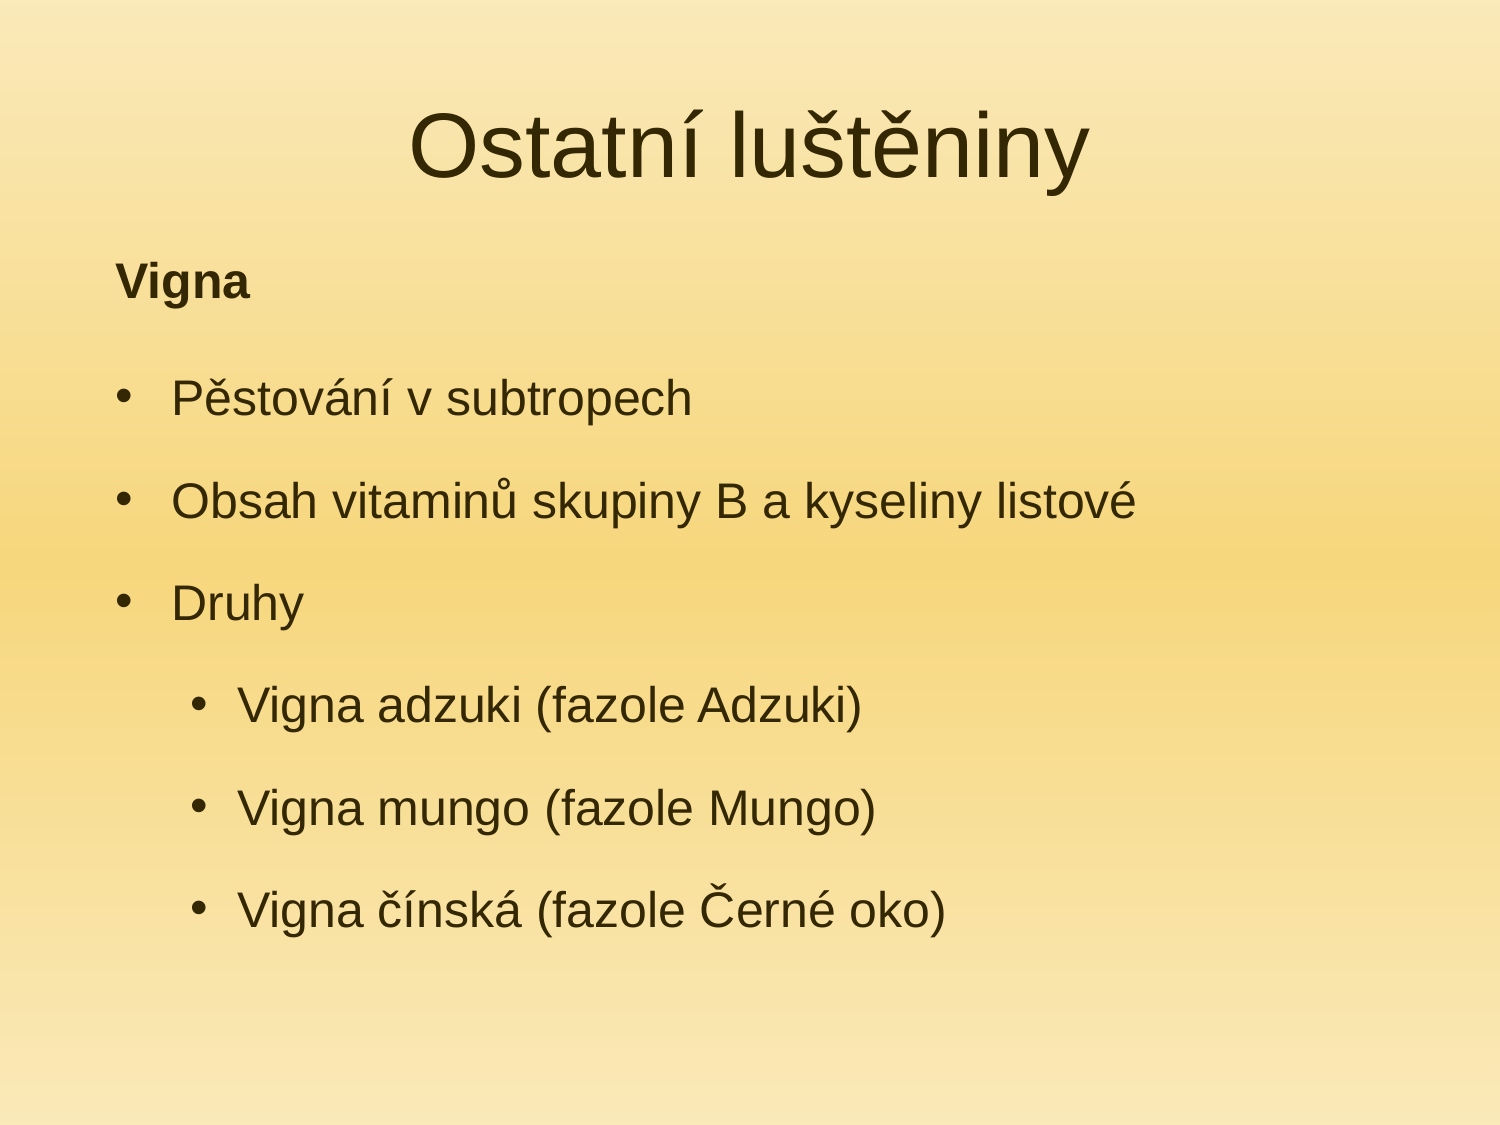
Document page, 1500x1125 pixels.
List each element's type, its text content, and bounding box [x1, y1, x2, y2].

list Pěstování v subtropech Obsah vitaminů skupiny B a kyseliny listové Druhy Vigna adzuki (fazole Adzuki) Vigna mungo (fazole Mungo) Vigna čínská (fazole Černé oko) [100, 328, 1395, 1005]
list Vigna [100, 210, 764, 317]
title Ostatní luštěniny [75, 70, 1426, 211]
